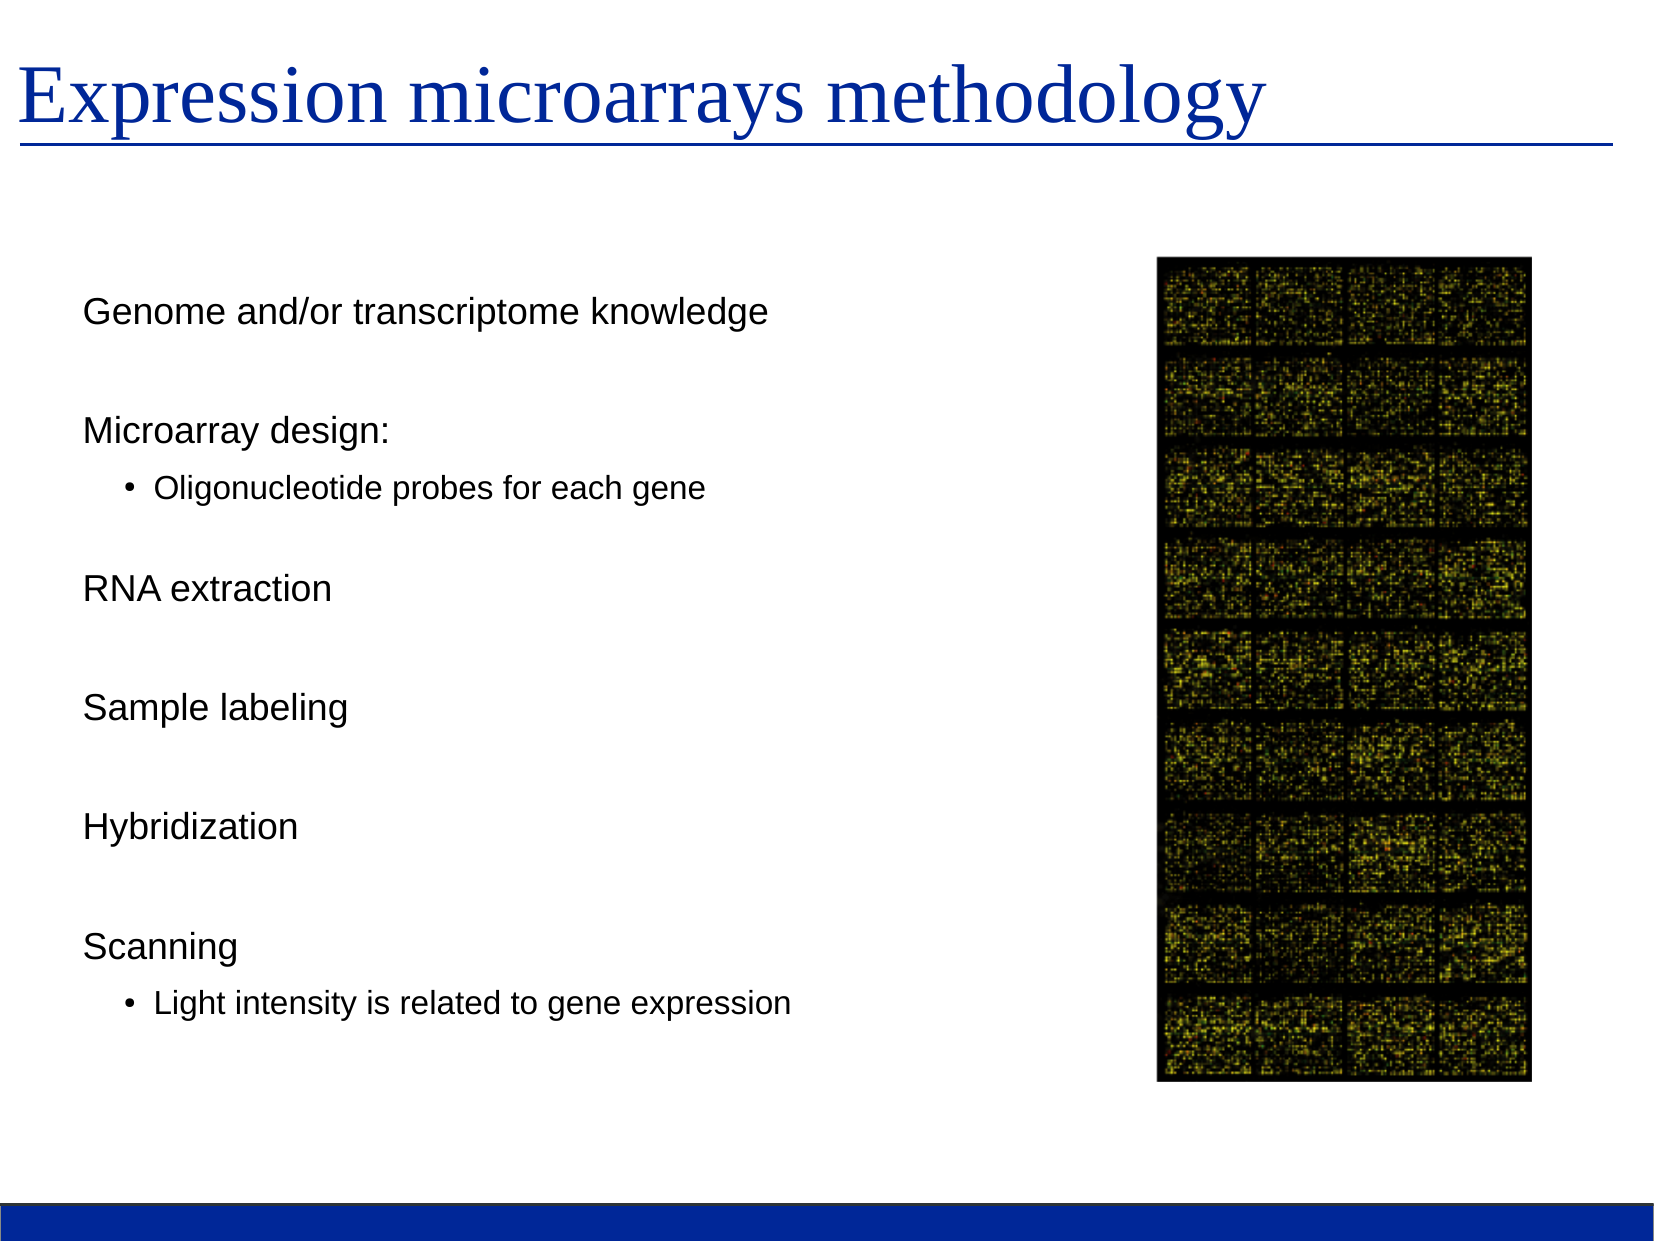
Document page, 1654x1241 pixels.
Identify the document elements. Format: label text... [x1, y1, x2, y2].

list Genome and/or transcriptome knowledge Microarray design: Oligonucleotide probes for each gene RNA extraction Sample labeling Hybridization Scanning Light intensity is related to gene expression [82, 290, 809, 1109]
picture [1156, 256, 1532, 1082]
title Expression microarrays methodology [17, 0, 1589, 198]
